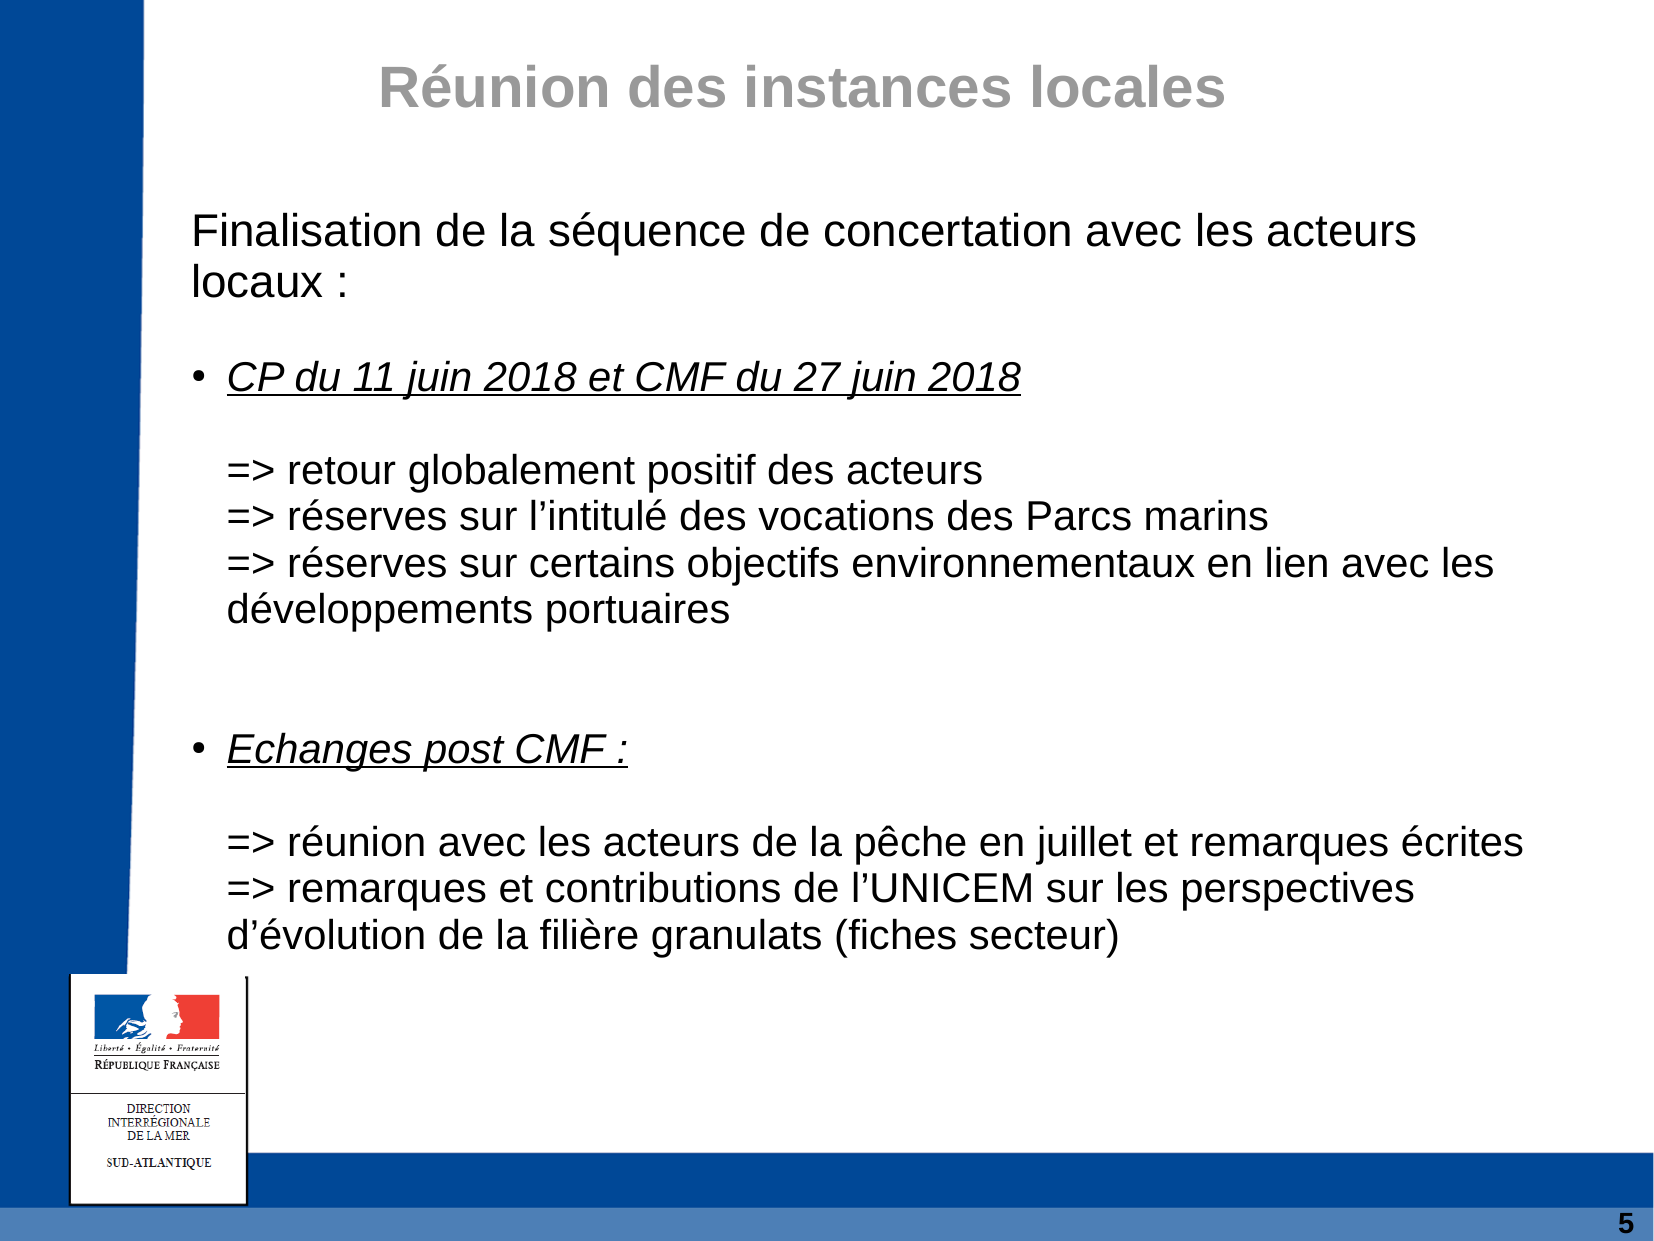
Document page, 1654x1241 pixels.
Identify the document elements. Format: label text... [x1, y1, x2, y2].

text_box Finalisation de la séquence de concertation avec les acteurs locaux : CP du 11 juin 2018 et CMF du 27 juin 2018 => retour globalement positif des acteurs => réserves sur l’intitulé des vocations des Parcs marins => réserves sur certains objectifs environnementaux en lien avec les développements portuaires Echanges post CMF : => réunion avec les acteurs de la pêche en juillet et remarques écrites => remarques et contributions de l’UNICEM sur les perspectives d’évolution de la filière granulats (fiches secteur) [176, 197, 1571, 1072]
picture [0, 0, 1654, 1241]
text_box Réunion des instances locales [94, 47, 1512, 196]
